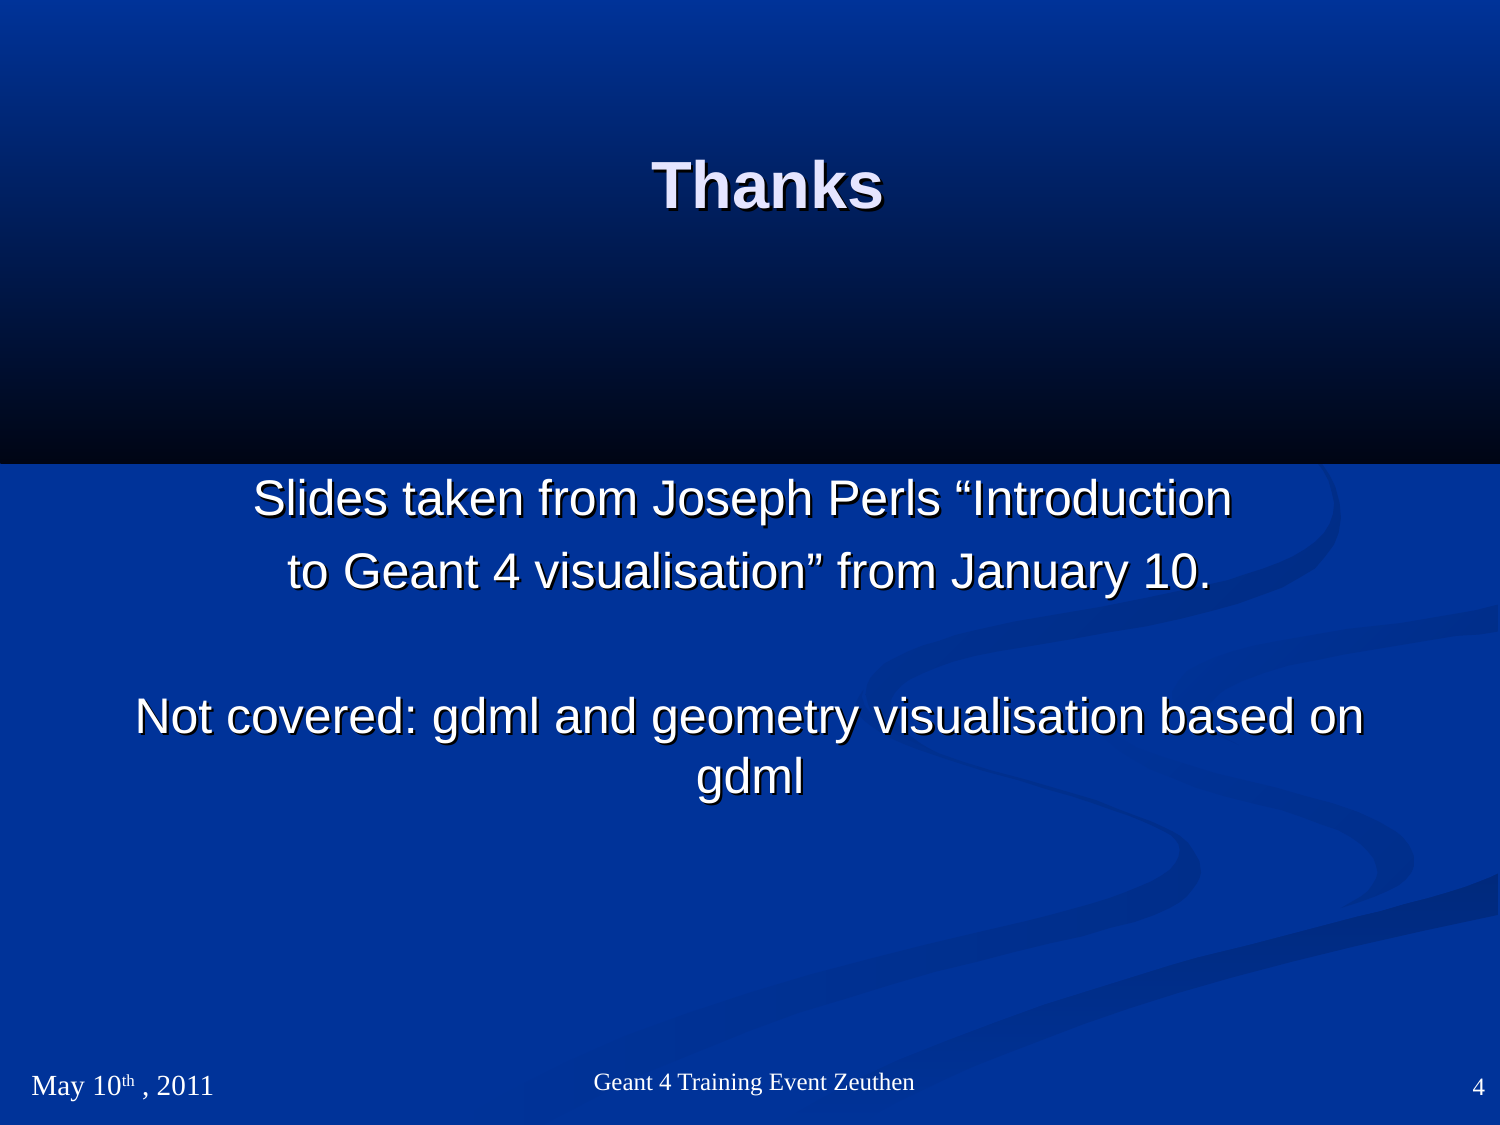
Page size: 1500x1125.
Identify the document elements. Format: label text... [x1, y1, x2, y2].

title Thanks [139, 23, 1415, 263]
subtitle Slides taken from Joseph Perls “Introduction to Geant 4 visualisation” from January 10. Not covered: gdml and geometry visualisation based on gdml [75, 263, 1425, 1006]
